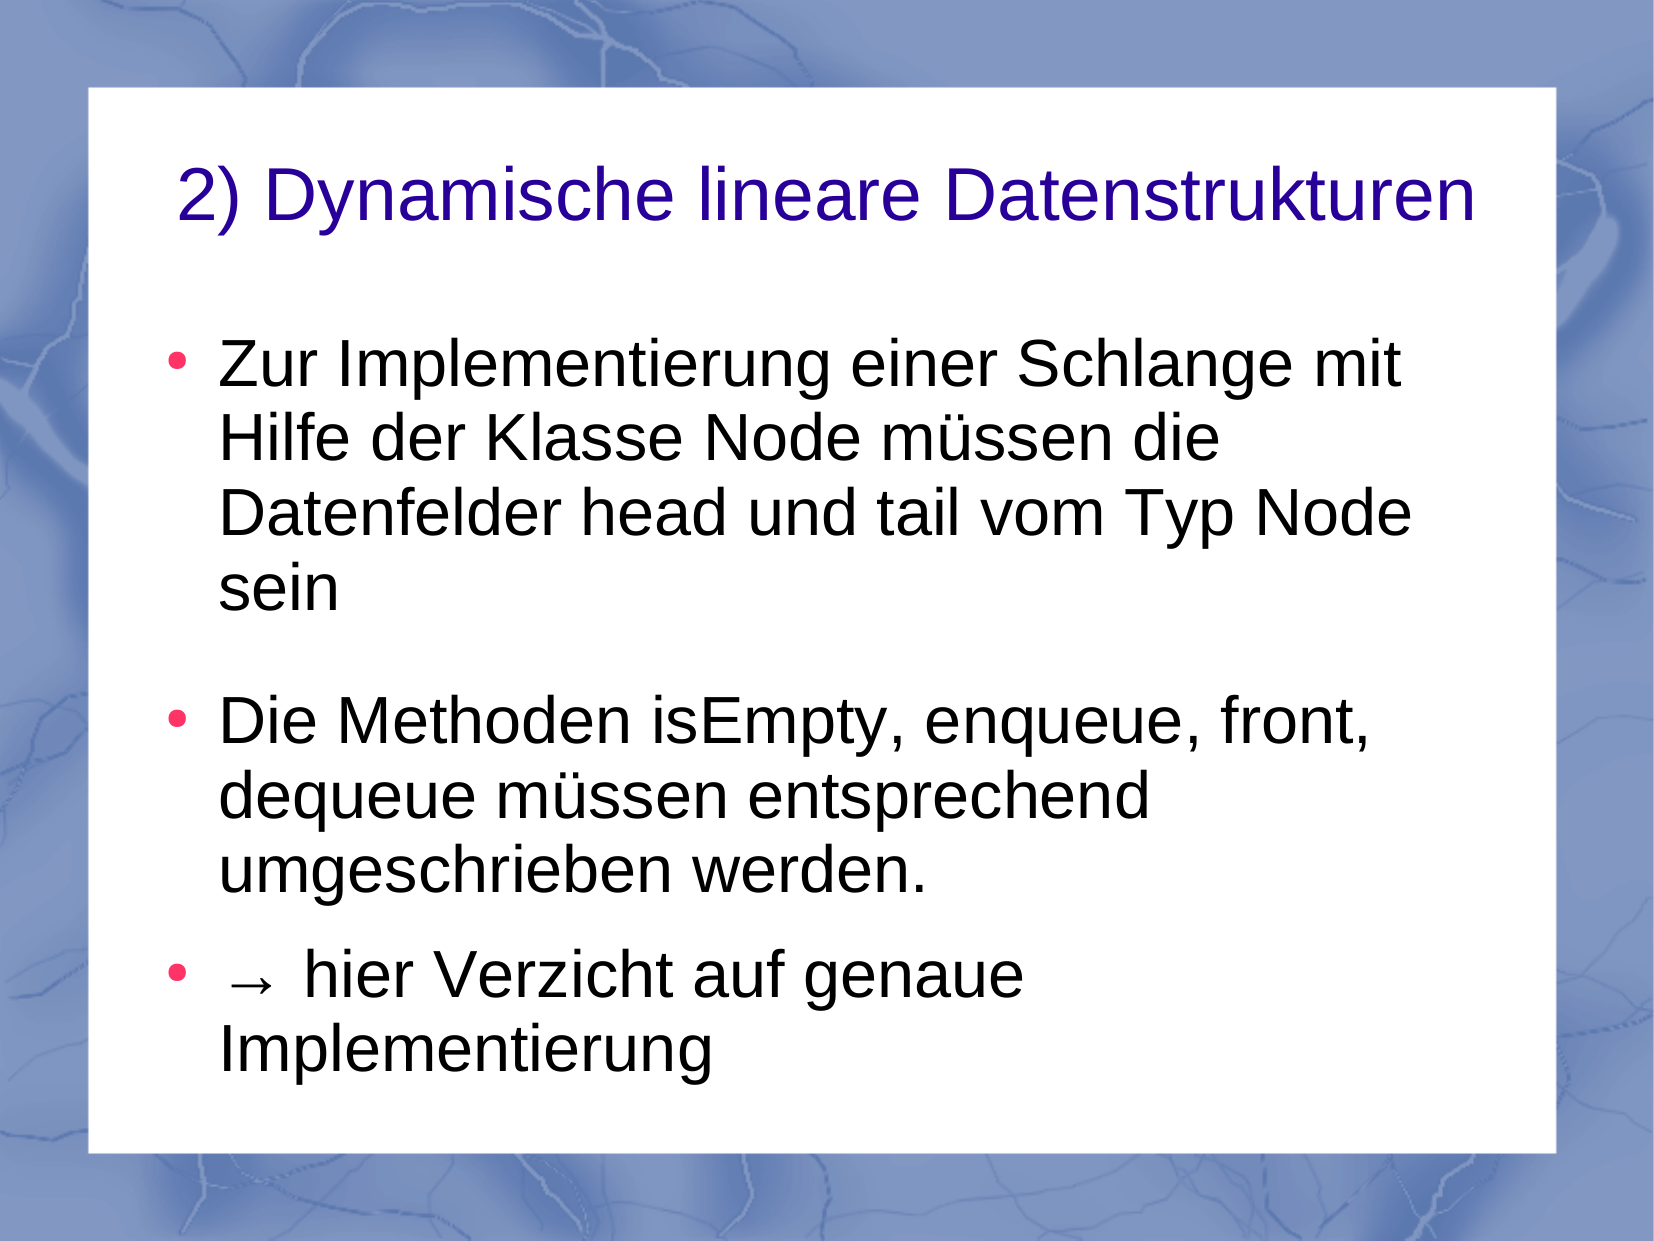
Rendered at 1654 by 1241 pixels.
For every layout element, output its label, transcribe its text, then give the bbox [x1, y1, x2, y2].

title 2) Dynamische lineare Datenstrukturen [118, 90, 1536, 298]
list Die Methoden isEmpty, enqueue, front, dequeue müssen entsprechend umgeschrieben werden. → hier Verzicht auf genaue Implementierung [147, 682, 1506, 1087]
list Zur Implementierung einer Schlange mit Hilfe der Klasse Node müssen die Datenfelder head und tail vom Typ Node sein [147, 325, 1506, 652]
picture [0, 0, 1654, 1241]
